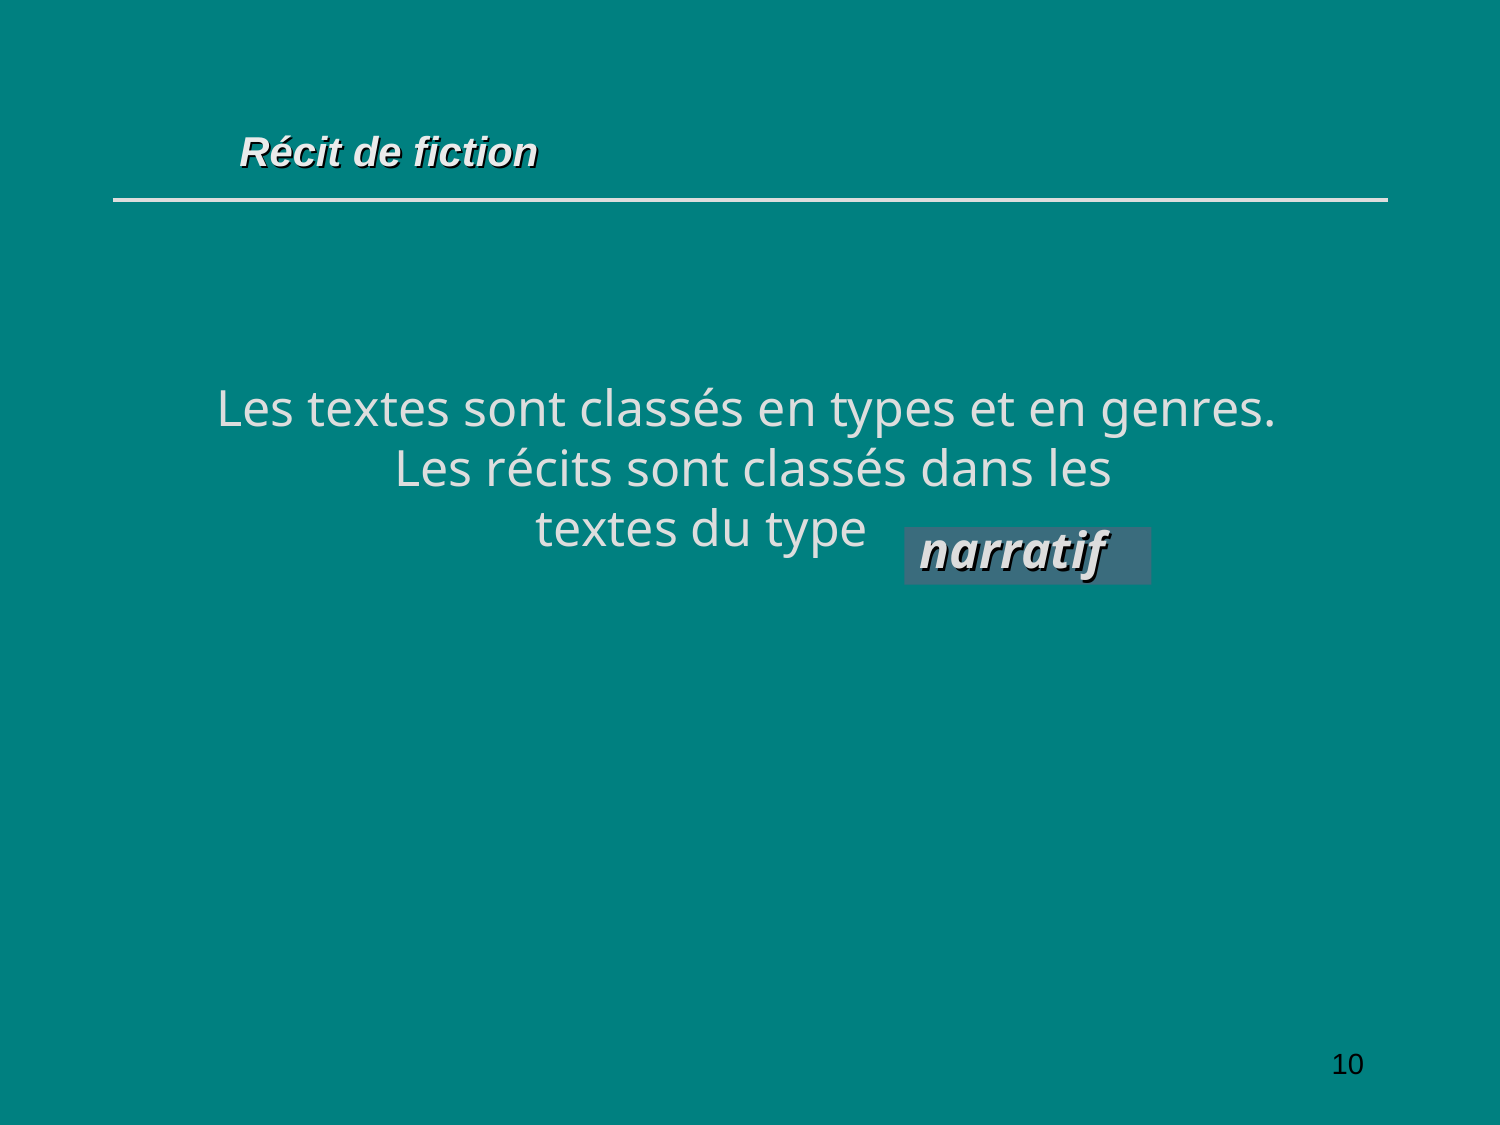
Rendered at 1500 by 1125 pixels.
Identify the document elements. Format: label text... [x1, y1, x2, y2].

text_box Les textes sont classés en types et en genres. Les récits sont classés dans les textes du type [182, 368, 1338, 565]
text_box Récit de fiction [224, 116, 554, 183]
text_box narratif [904, 527, 1152, 585]
